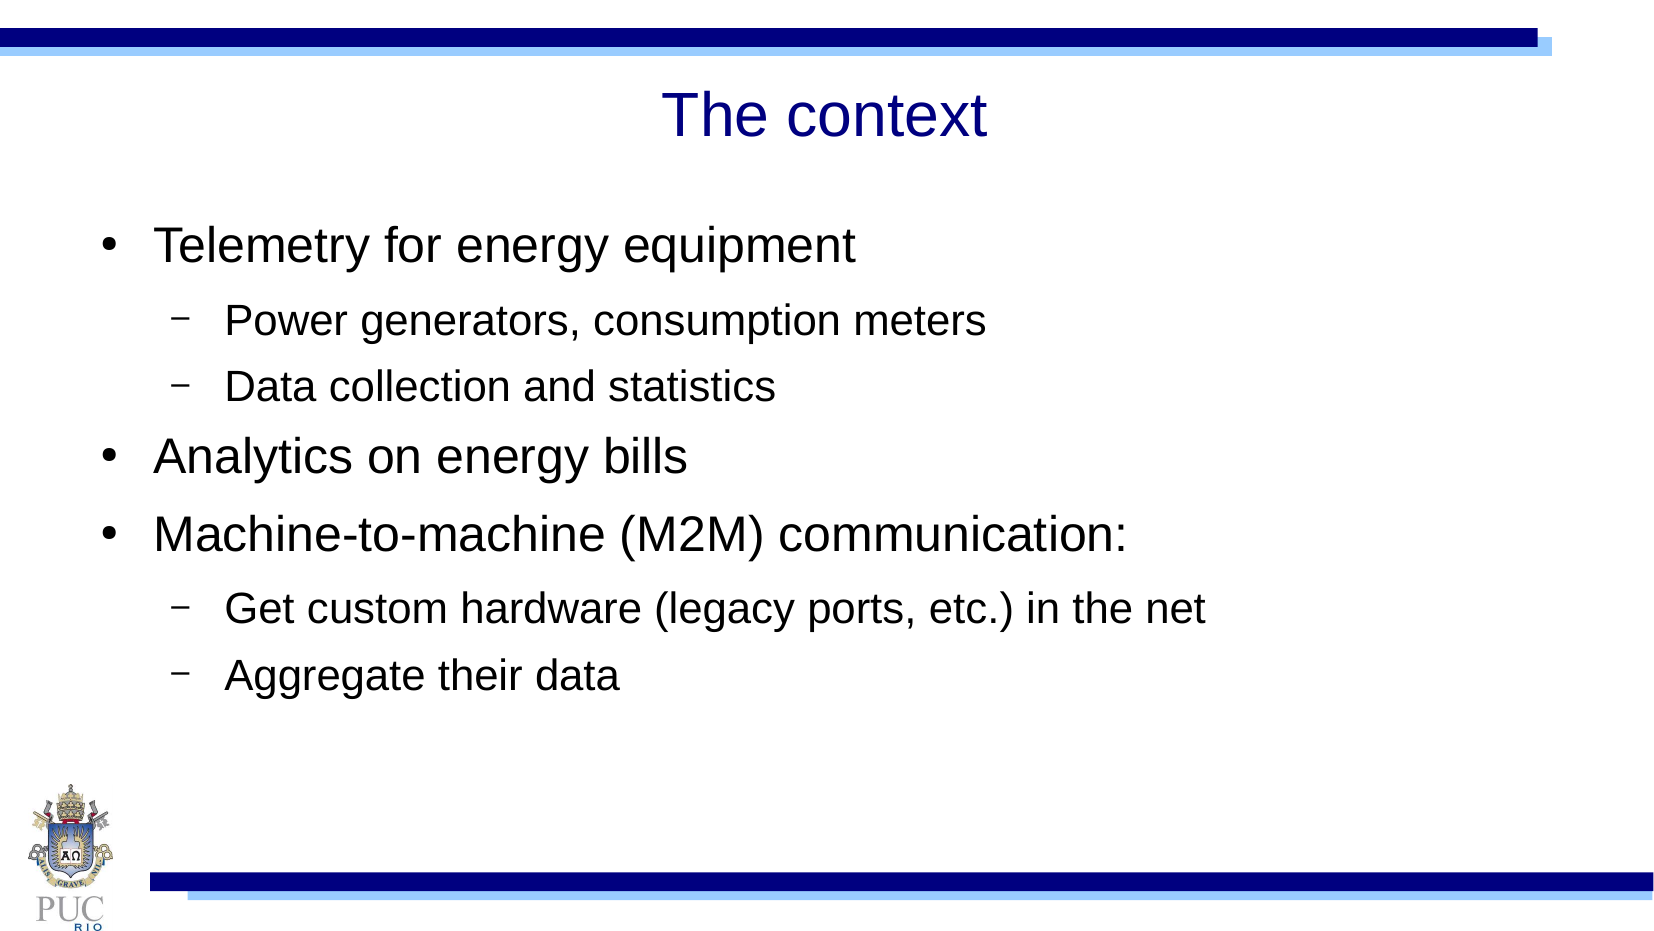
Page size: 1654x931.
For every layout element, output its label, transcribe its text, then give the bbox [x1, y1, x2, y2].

picture [28, 784, 113, 931]
title The context [37, 37, 1613, 193]
list Telemetry for energy equipment Power generators, consumption meters Data collection and statistics Analytics on energy bills Machine-to-machine (M2M) communication: Get custom hardware (legacy ports, etc.) in the net Aggregate their data [82, 217, 1571, 758]
